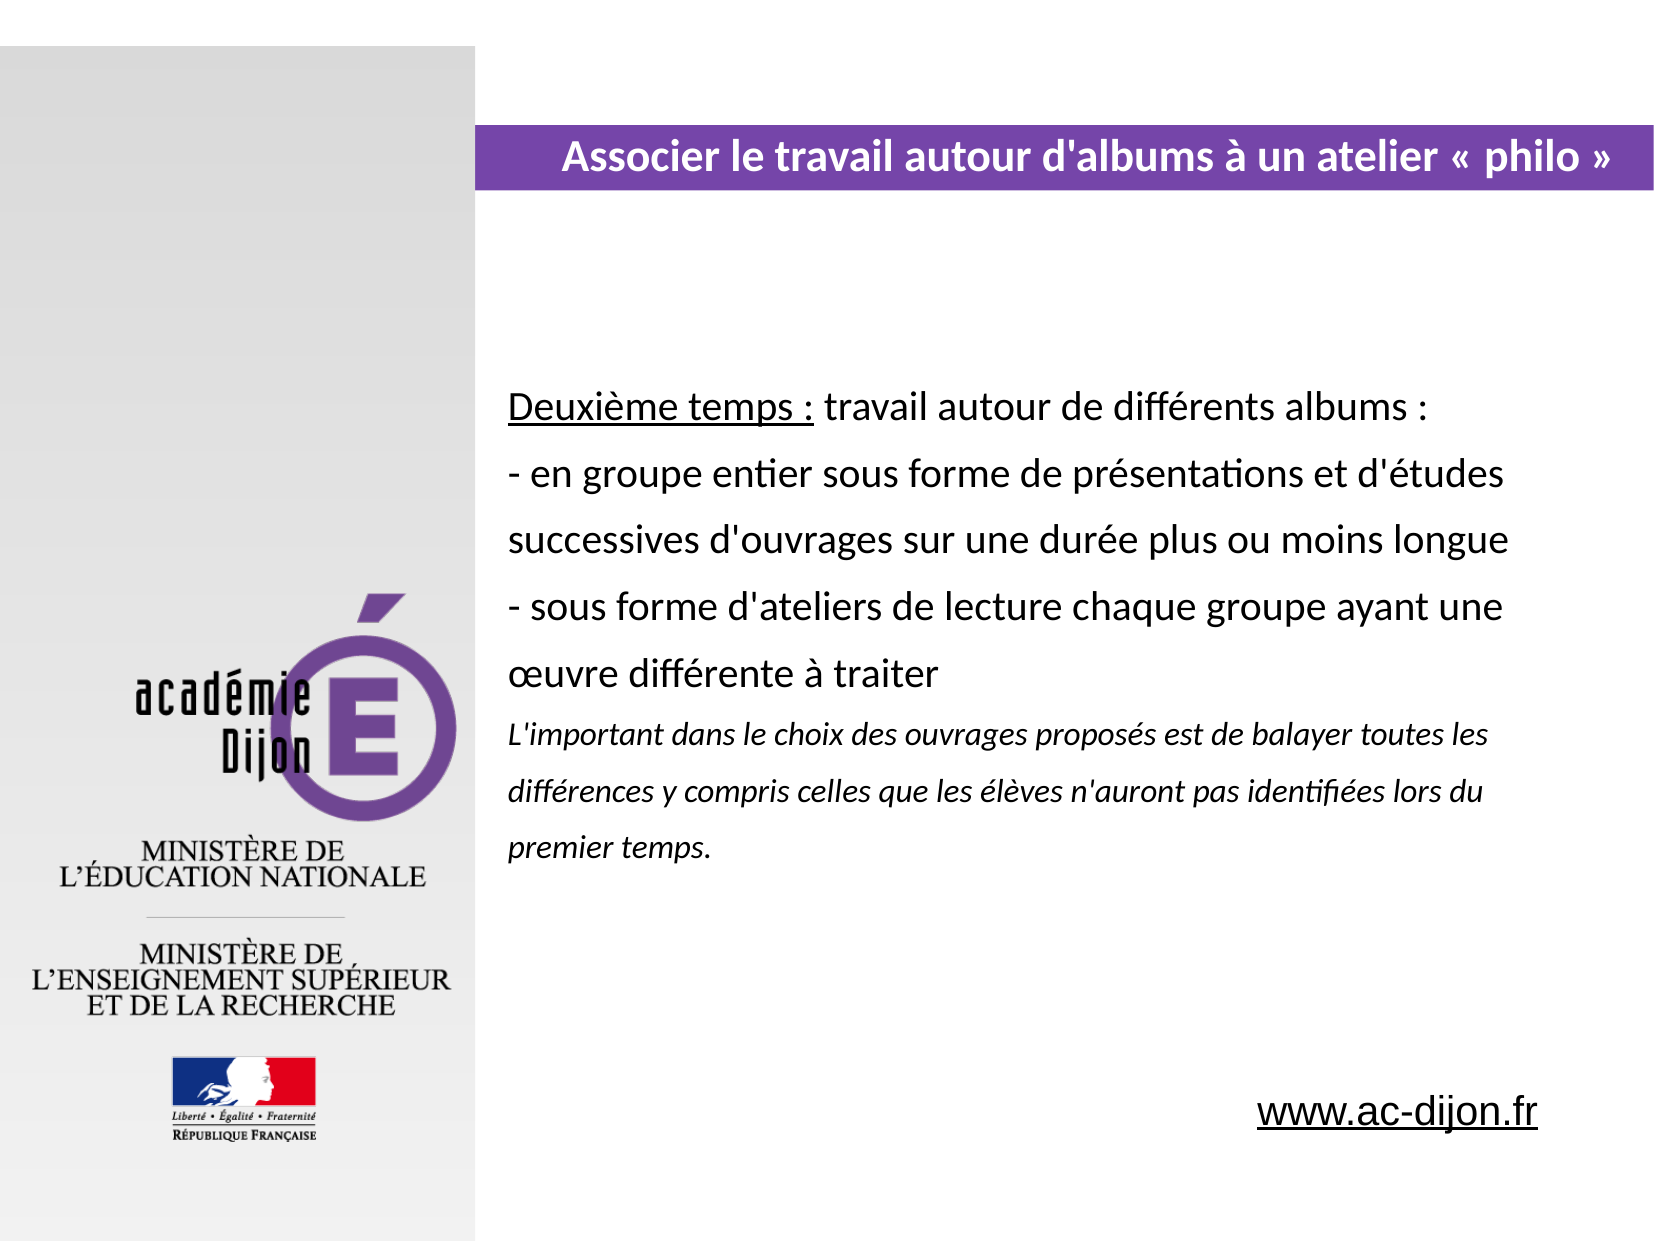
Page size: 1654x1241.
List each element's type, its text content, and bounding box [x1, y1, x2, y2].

picture [32, 593, 457, 1142]
subtitle Deuxième temps : travail autour de différents albums : - en groupe entier sous forme de présentations et d'études successives d'ouvrages sur une durée plus ou moins longue - sous forme d'ateliers de lecture chaque groupe ayant une œuvre différente à traiter L'important dans le choix des ouvrages proposés est de balayer toutes les différences y compris celles que les élèves n'auront pas identifiées lors du premier temps. [507, 318, 1595, 1054]
title Associer le travail autour d'albums à un atelier « philo » [397, 49, 1630, 256]
